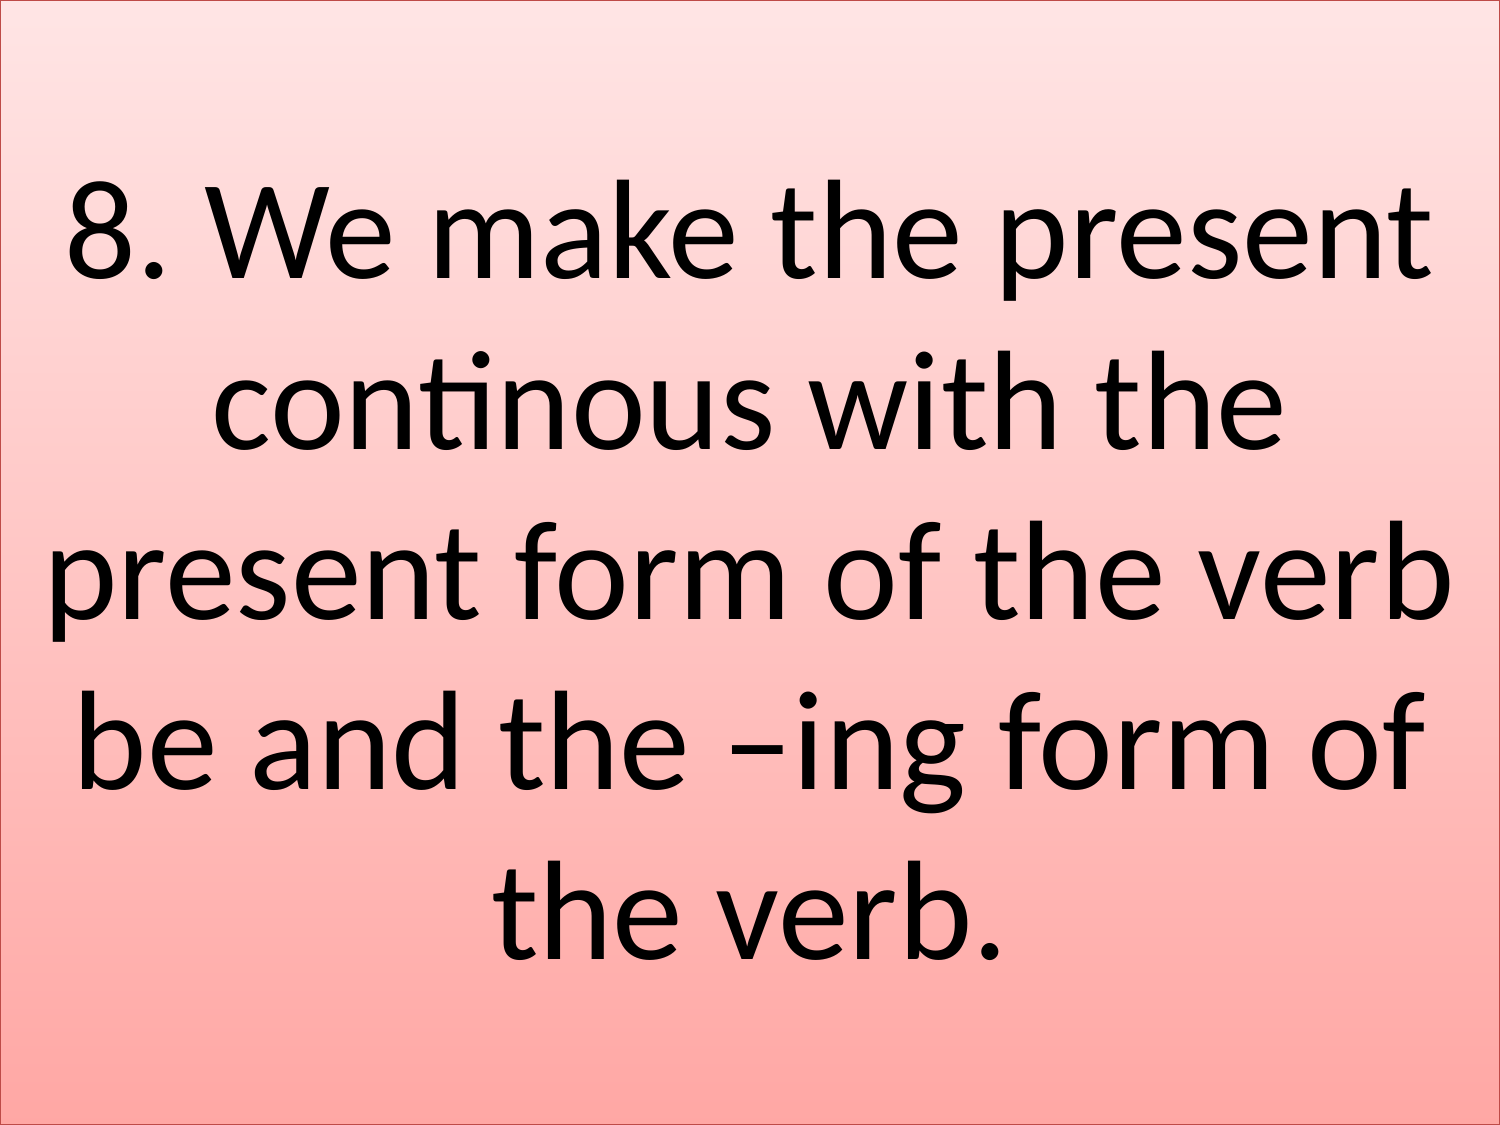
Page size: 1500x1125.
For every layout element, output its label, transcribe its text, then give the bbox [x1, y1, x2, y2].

title 8. We make the present continous with the present form of the verb be and the –ing form of the verb. [0, 0, 1500, 1125]
